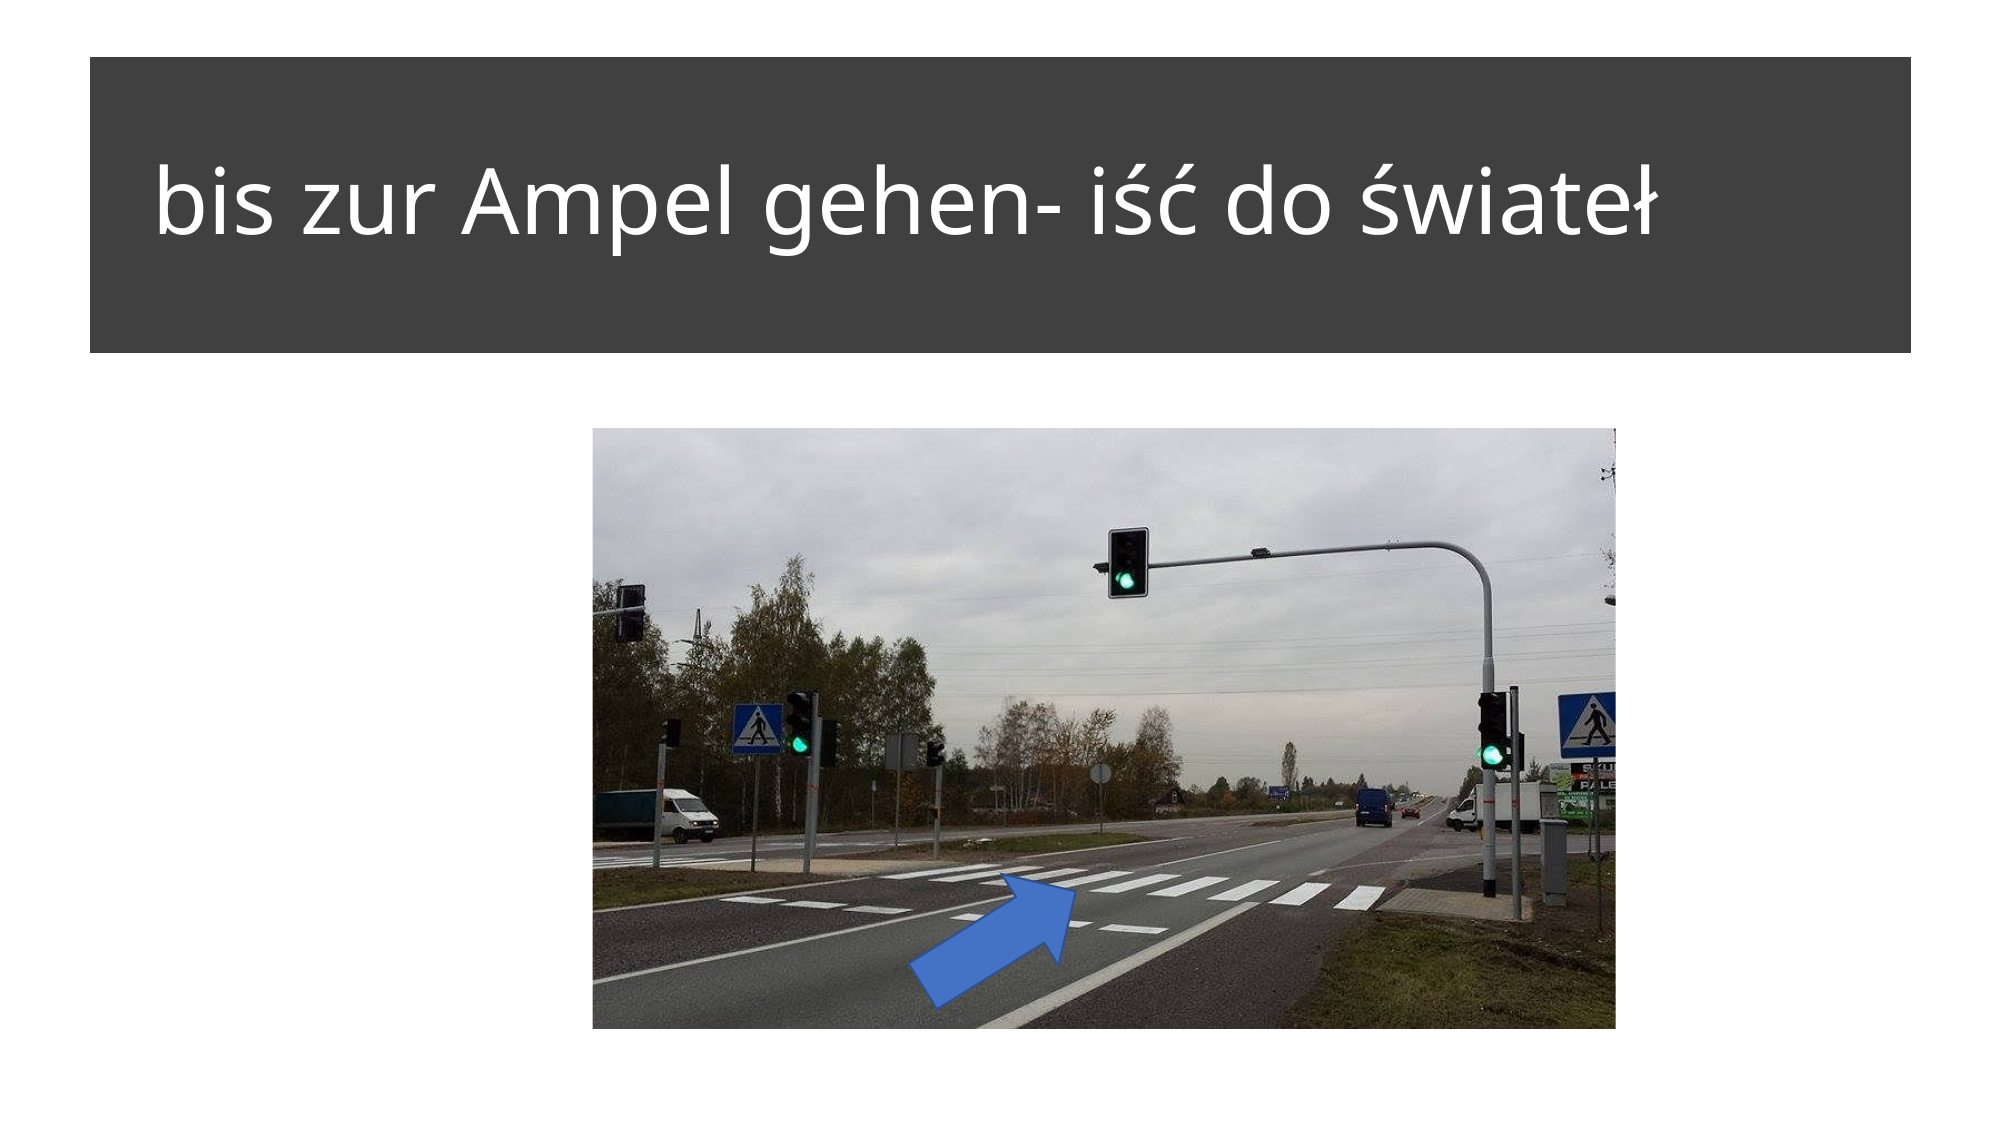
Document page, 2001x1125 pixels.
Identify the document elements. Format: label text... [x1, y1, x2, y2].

title bis zur Ampel gehen- iść do świateł [137, 96, 1863, 314]
text_box [90, 57, 1911, 353]
picture [592, 428, 1616, 1029]
text_box [908, 874, 1076, 1010]
